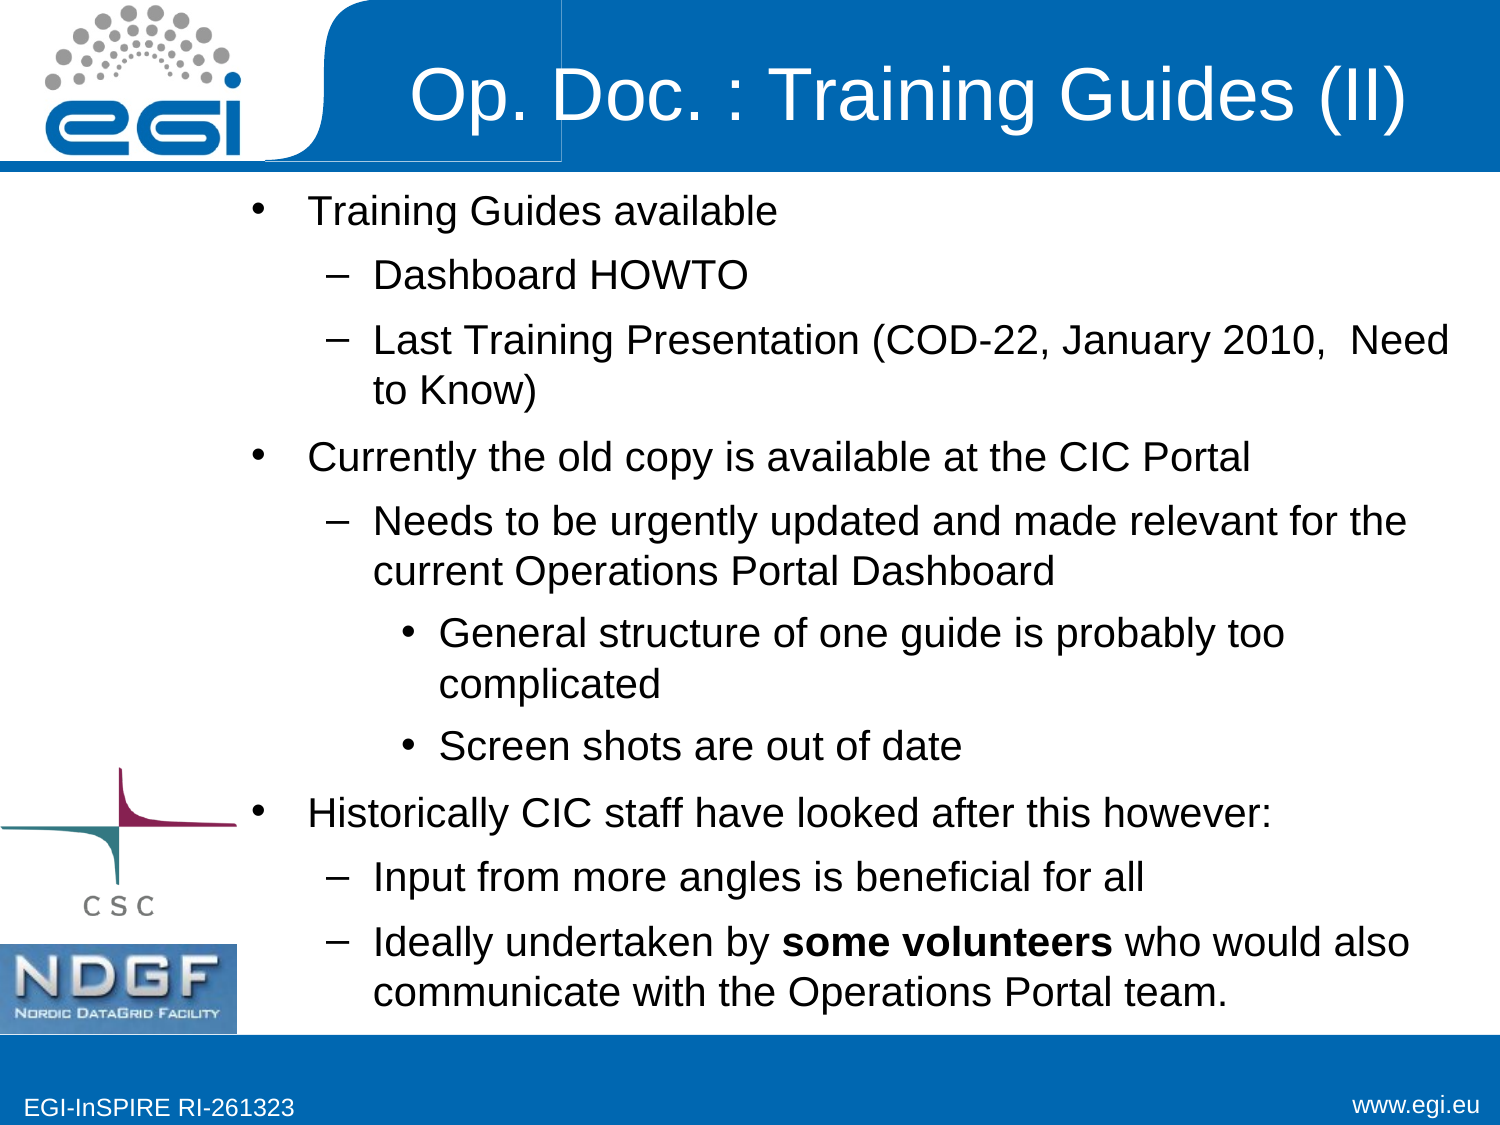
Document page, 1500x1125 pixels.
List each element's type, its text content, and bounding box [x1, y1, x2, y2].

picture [0, 944, 237, 1034]
picture [0, 0, 265, 161]
picture [0, 767, 236, 916]
title Op. Doc. : Training Guides (II) [348, 0, 1471, 175]
list Training Guides available Dashboard HOWTO Last Training Presentation (COD-22, January 2010, Need to Know) Currently the old copy is available at the CIC Portal Needs to be urgently updated and made relevant for the current Operations Portal Dashboard General structure of one guide is probably too complicated Screen shots are out of date Historically CIC staff have looked after this however: Input from more angles is beneficial for all Ideally undertaken by some volunteers who would also communicate with the Operations Portal team. [236, 175, 1500, 1023]
